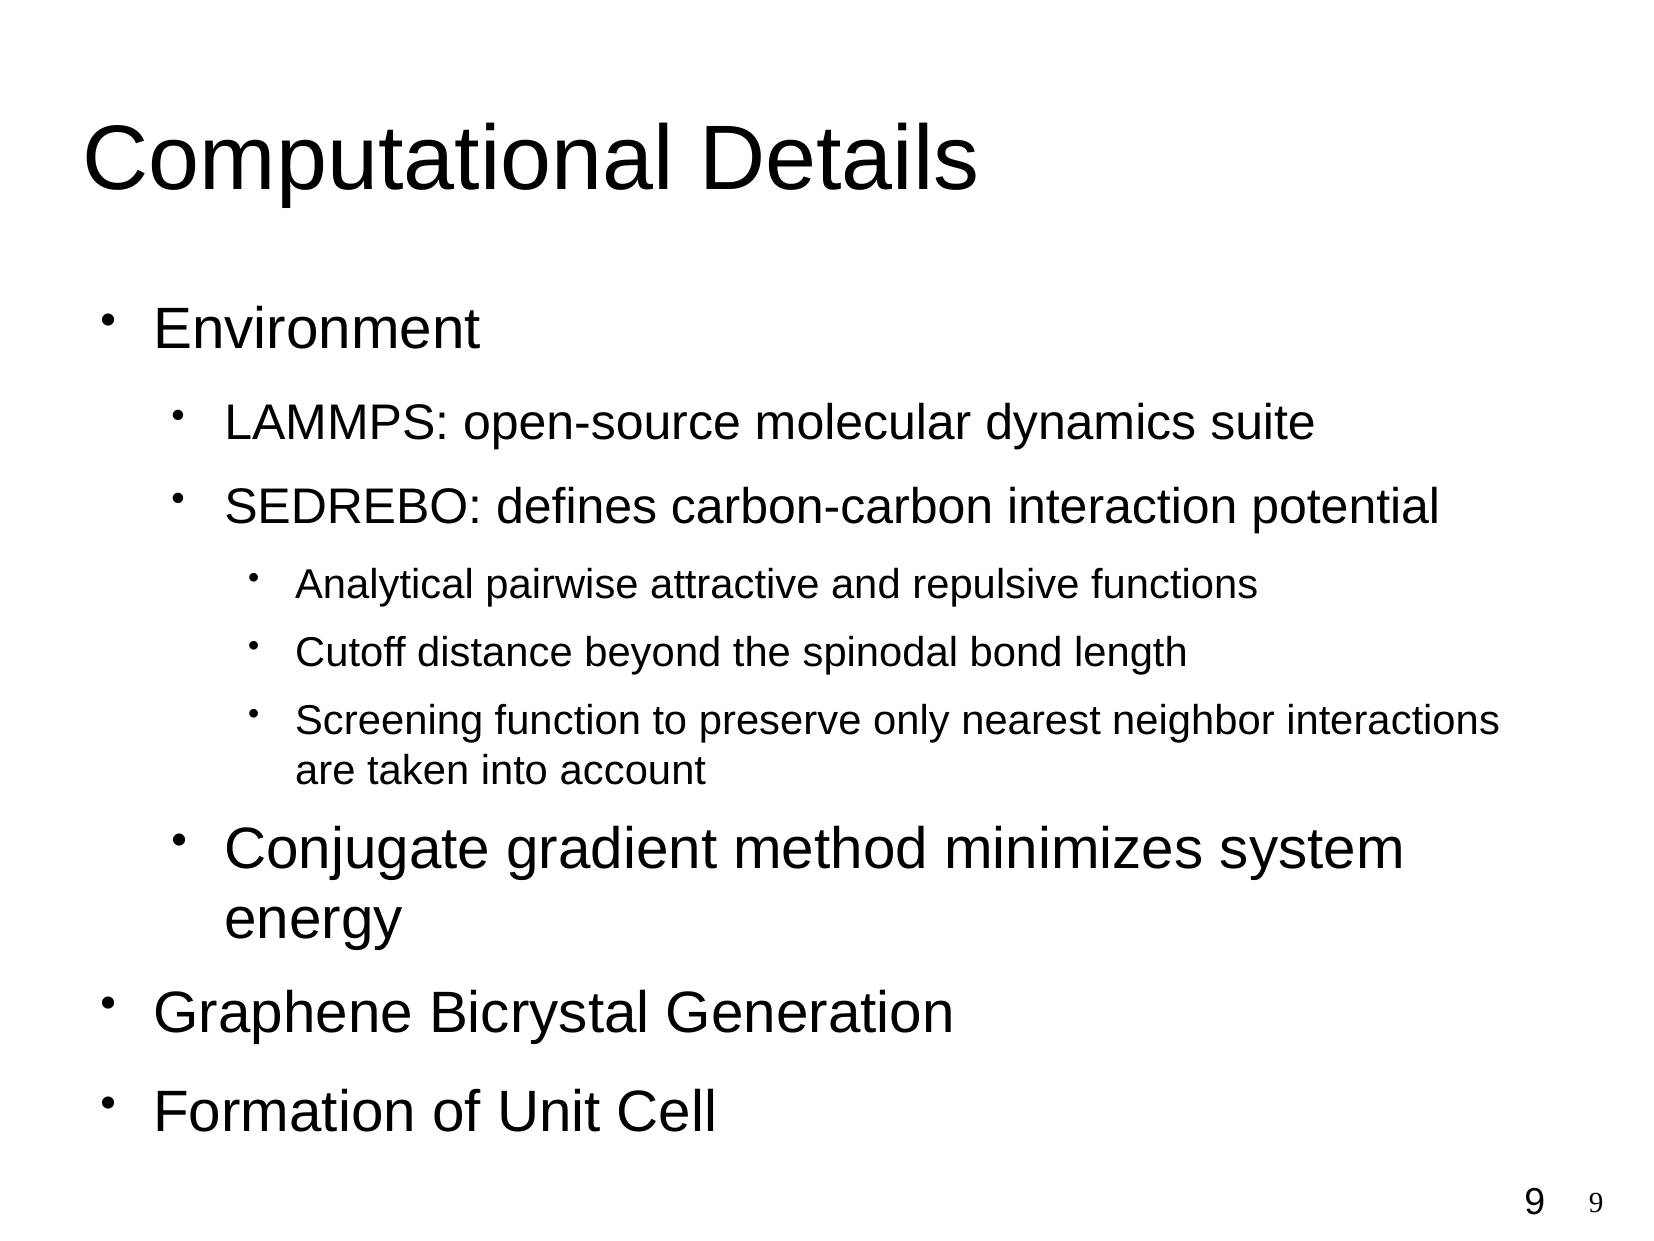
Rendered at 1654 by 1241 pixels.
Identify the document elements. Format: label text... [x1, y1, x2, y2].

slide_number <number> [1589, 1182, 1633, 1221]
list Environment LAMMPS: open-source molecular dynamics suite SEDREBO: defines carbon-carbon interaction potential Analytical pairwise attractive and repulsive functions Cutoff distance beyond the spinodal bond length Screening function to preserve only nearest neighbor interactions are taken into account Conjugate gradient method minimizes system energy Graphene Bicrystal Generation Formation of Unit Cell [82, 290, 1571, 1158]
title Computational Details [82, 49, 1571, 257]
